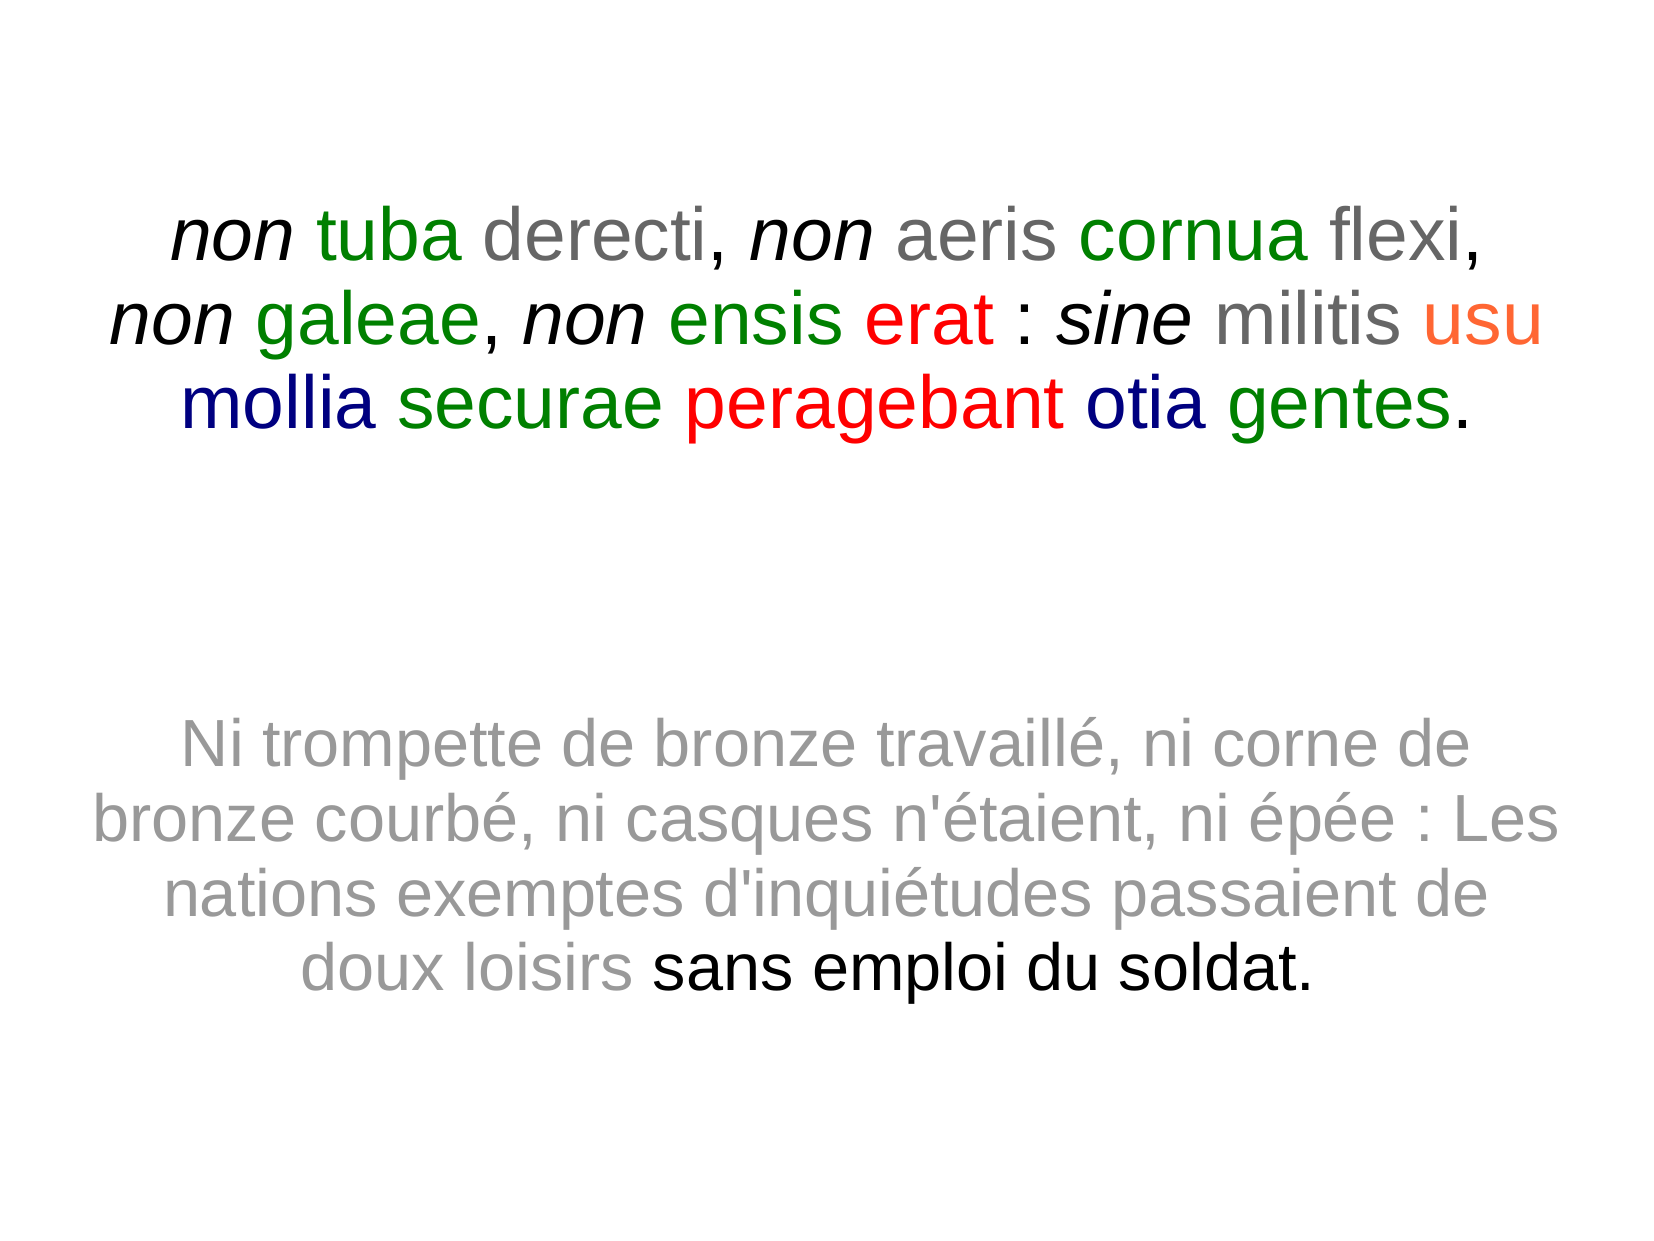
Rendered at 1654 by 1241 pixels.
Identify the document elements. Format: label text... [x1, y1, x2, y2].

subtitle Ni trompette de bronze travaillé, ni corne de bronze courbé, ni casques n'étaient, ni épée : Les nations exemptes d'inquiétudes passaient de doux loisirs sans emploi du soldat. [82, 602, 1571, 1109]
title non tuba derecti, non aeris cornua flexi, non galeae, non ensis erat : sine militis usu mollia securae peragebant otia gentes. [47, 35, 1607, 603]
